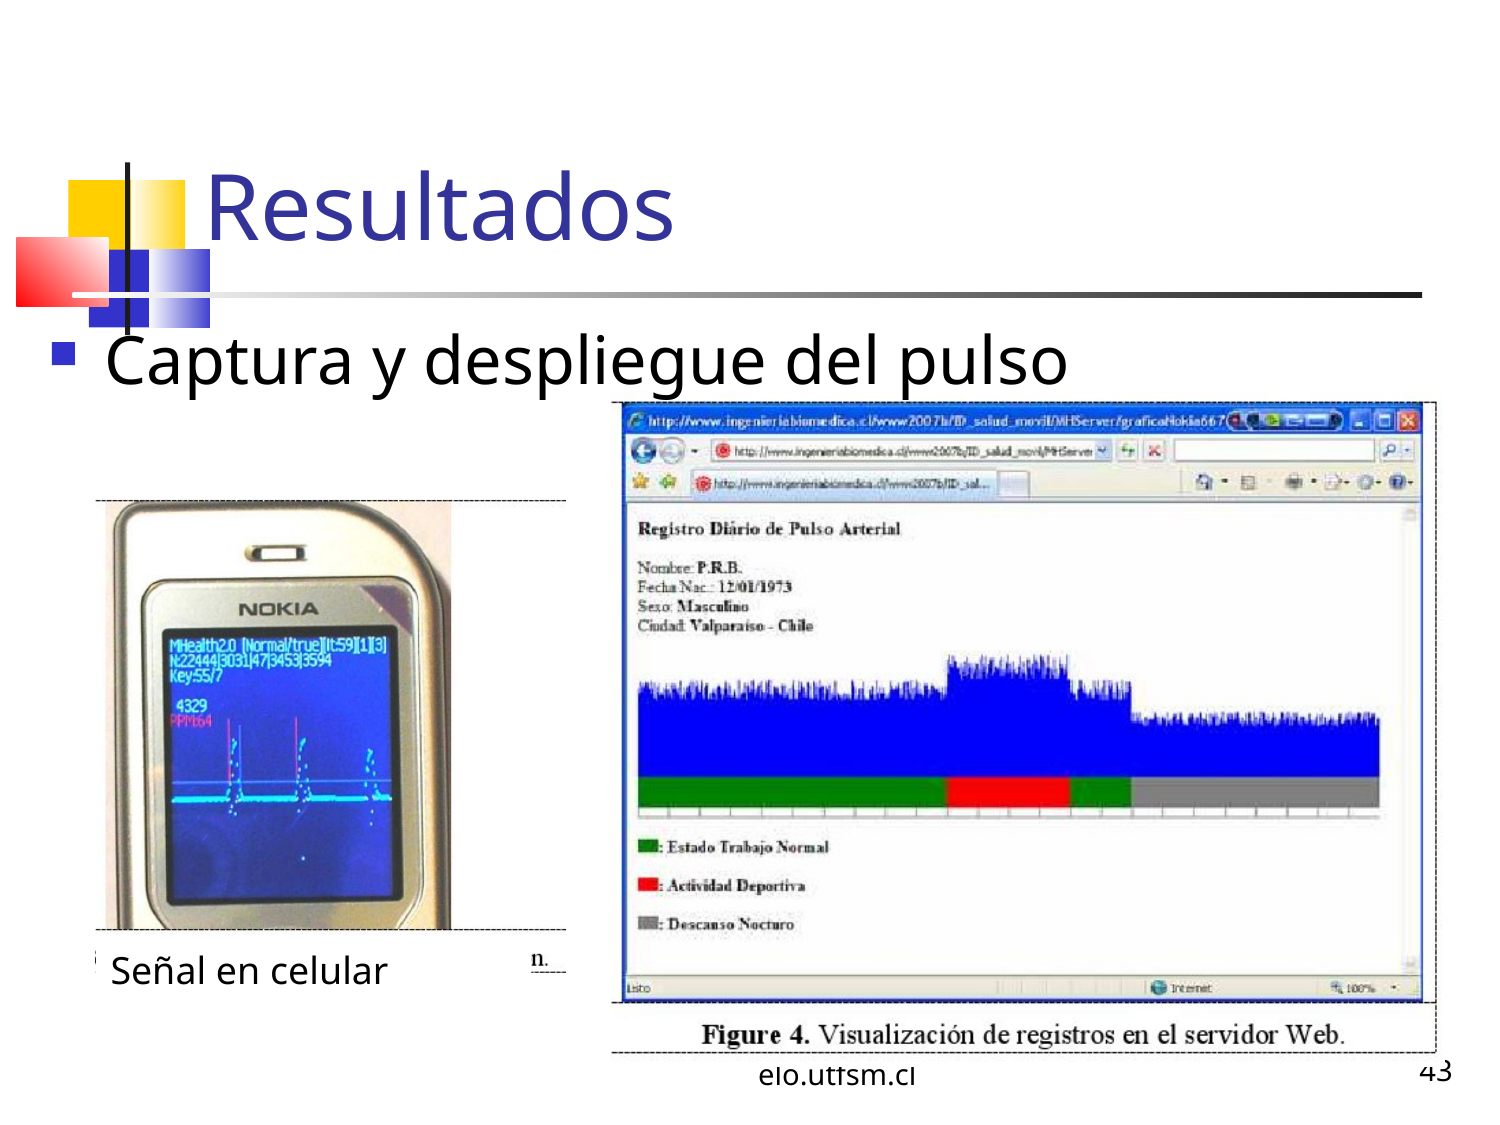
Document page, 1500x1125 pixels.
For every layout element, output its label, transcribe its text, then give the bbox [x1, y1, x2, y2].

picture [611, 391, 1445, 1067]
title Resultados [188, 35, 1269, 276]
list Captura y despliegue del pulso [33, 306, 1436, 634]
text_box elo.utfsm.cl [599, 1024, 1075, 1100]
text_box <number> [1155, 1024, 1468, 1100]
text_box Señal en celular [95, 939, 532, 1000]
picture [95, 634, 566, 986]
